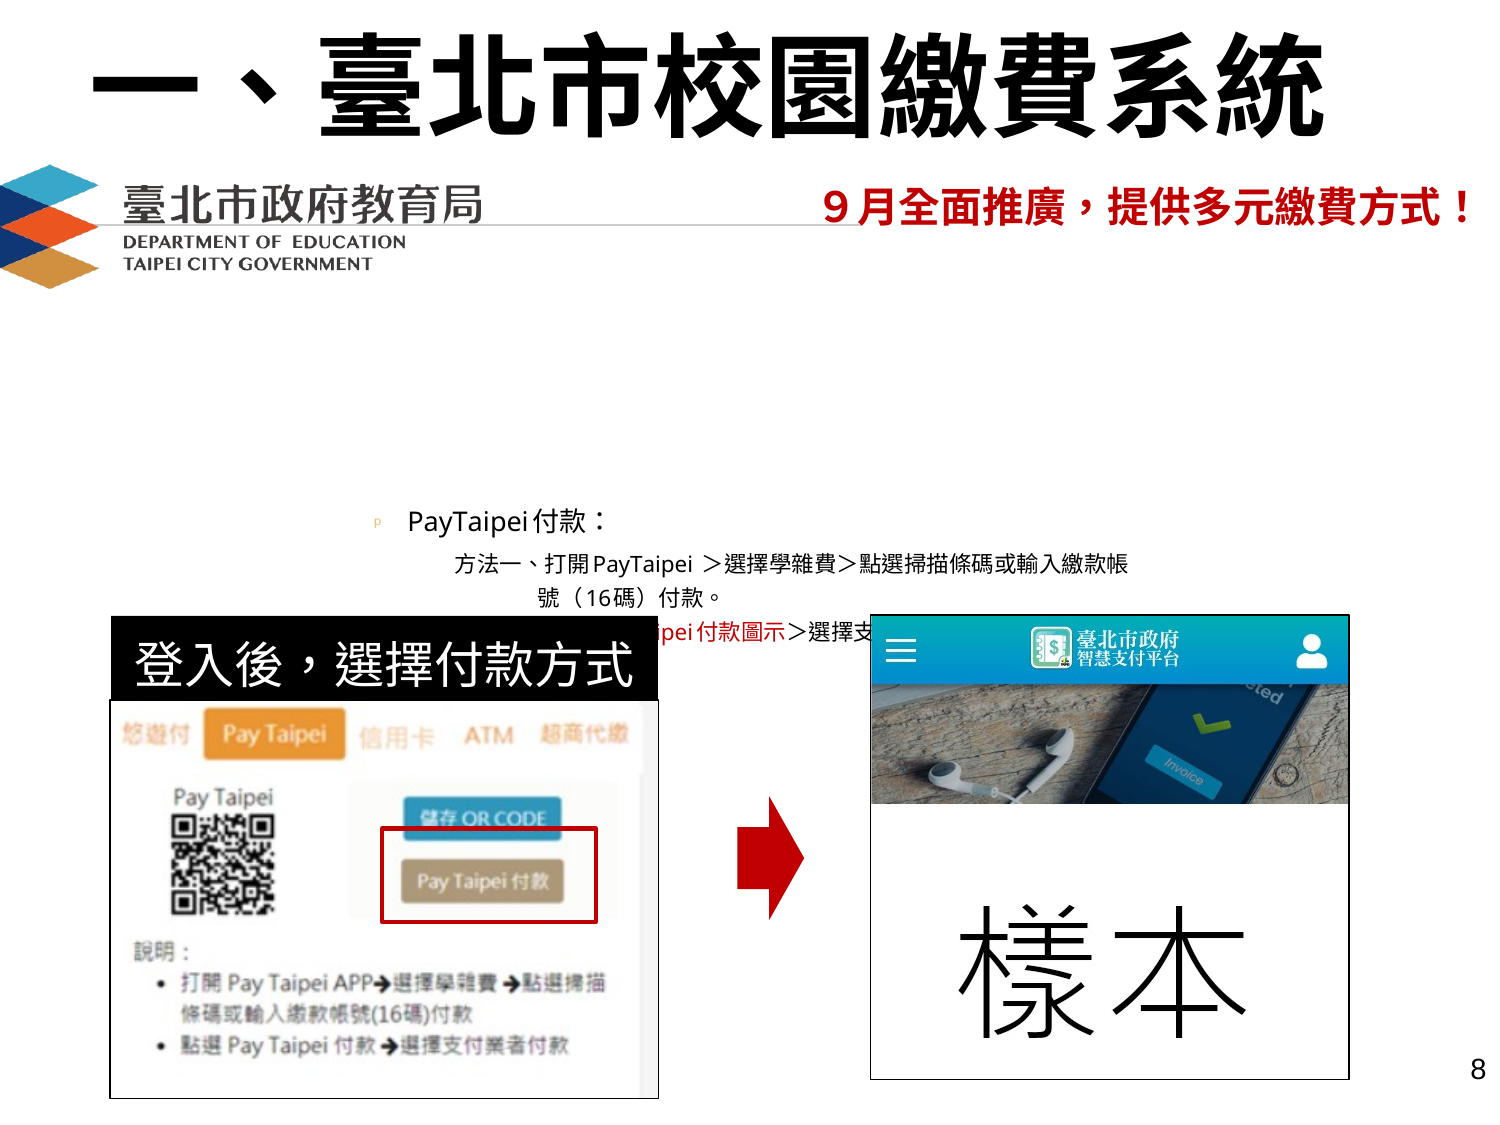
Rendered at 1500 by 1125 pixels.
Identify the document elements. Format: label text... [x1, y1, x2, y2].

picture [871, 615, 1349, 669]
text_box 一、臺北市校園繳費系統 [62, 0, 1500, 206]
text_box 登入後，選擇付款方式 [111, 615, 658, 699]
list PayTaipei付款： 方法一、打開PayTaipei ＞選擇學雜費＞點選掃描條碼或輸入繳款帳 號（16碼）付款。 方法二、點擊PayTaipei付款圖示＞選擇支付業者付款。 [58, 292, 1447, 612]
text_box 8 [1455, 1042, 1500, 1103]
picture [111, 700, 658, 1098]
text_box [737, 796, 805, 920]
picture [871, 683, 1349, 1079]
text_box ９月全面推廣，提供多元繳費方式！ [800, 158, 1476, 254]
